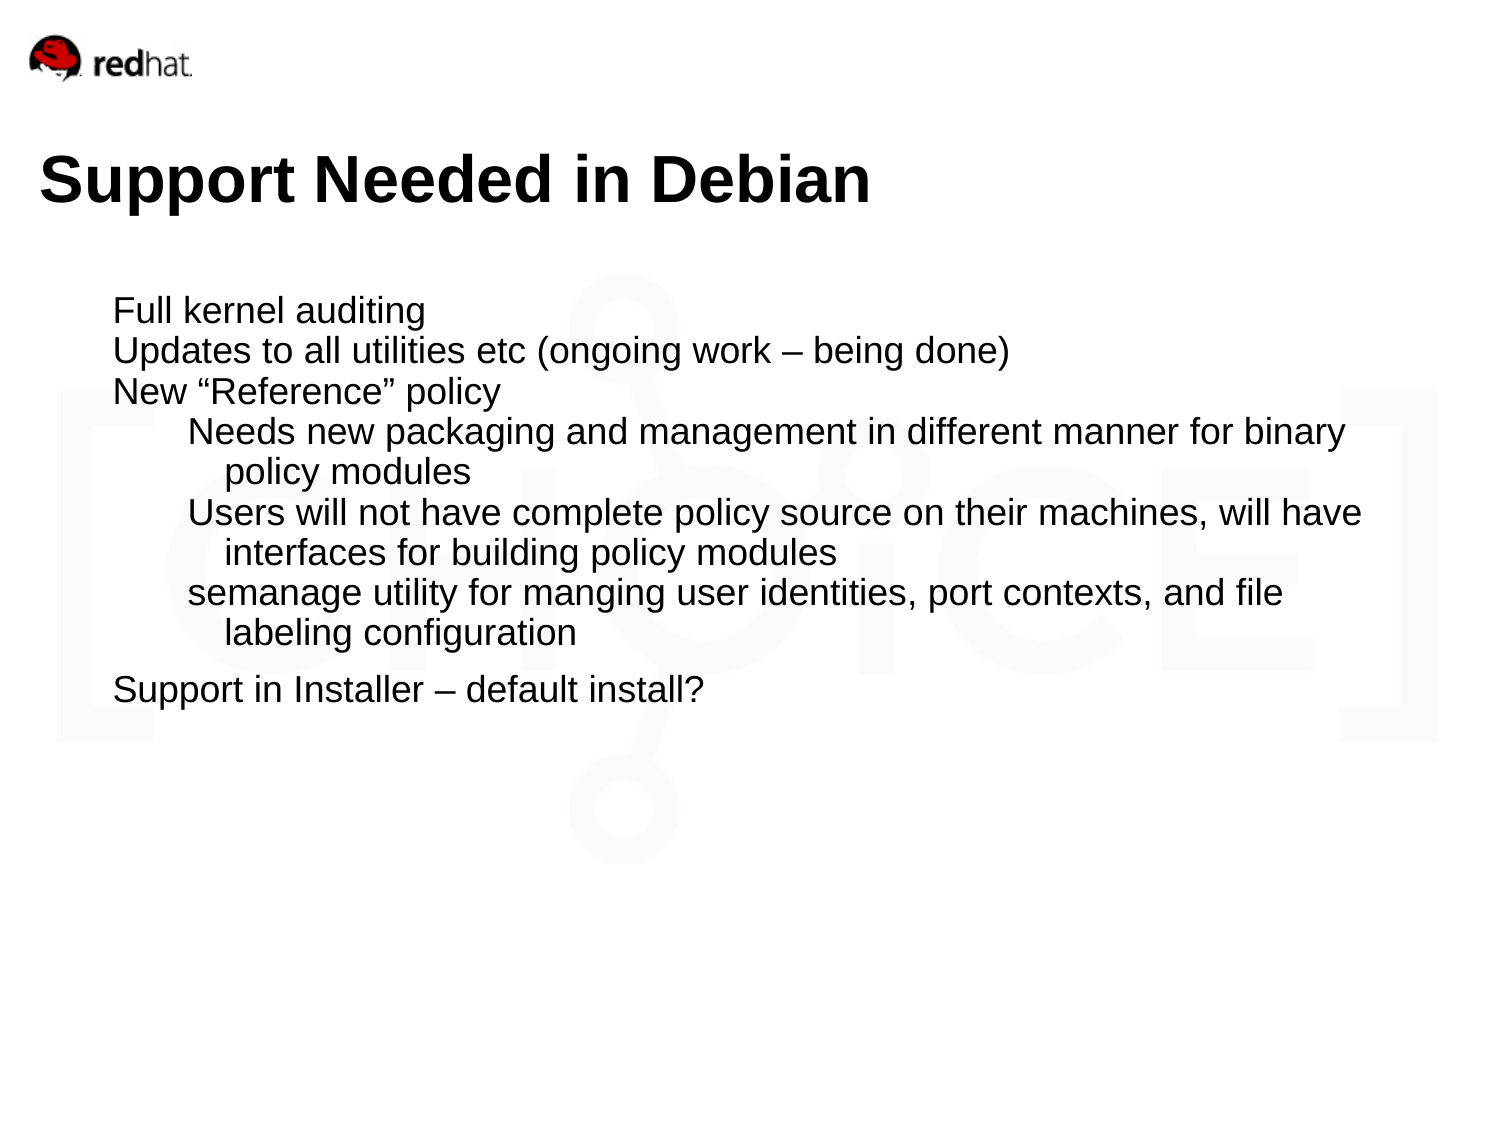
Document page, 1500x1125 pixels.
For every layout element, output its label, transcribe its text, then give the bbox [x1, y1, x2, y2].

picture [57, 274, 1438, 864]
picture [28, 33, 192, 82]
title Support Needed in Debian [25, 82, 1378, 225]
text_box Full kernel auditing Updates to all utilities etc (ongoing work – being done) New “Reference” policy Needs new packaging and management in different manner for binary policy modules Users will not have complete policy source on their machines, will have interfaces for building policy modules semanage utility for manging user identities, port contexts, and file labeling configuration Support in Installer – default install? [112, 291, 1389, 846]
